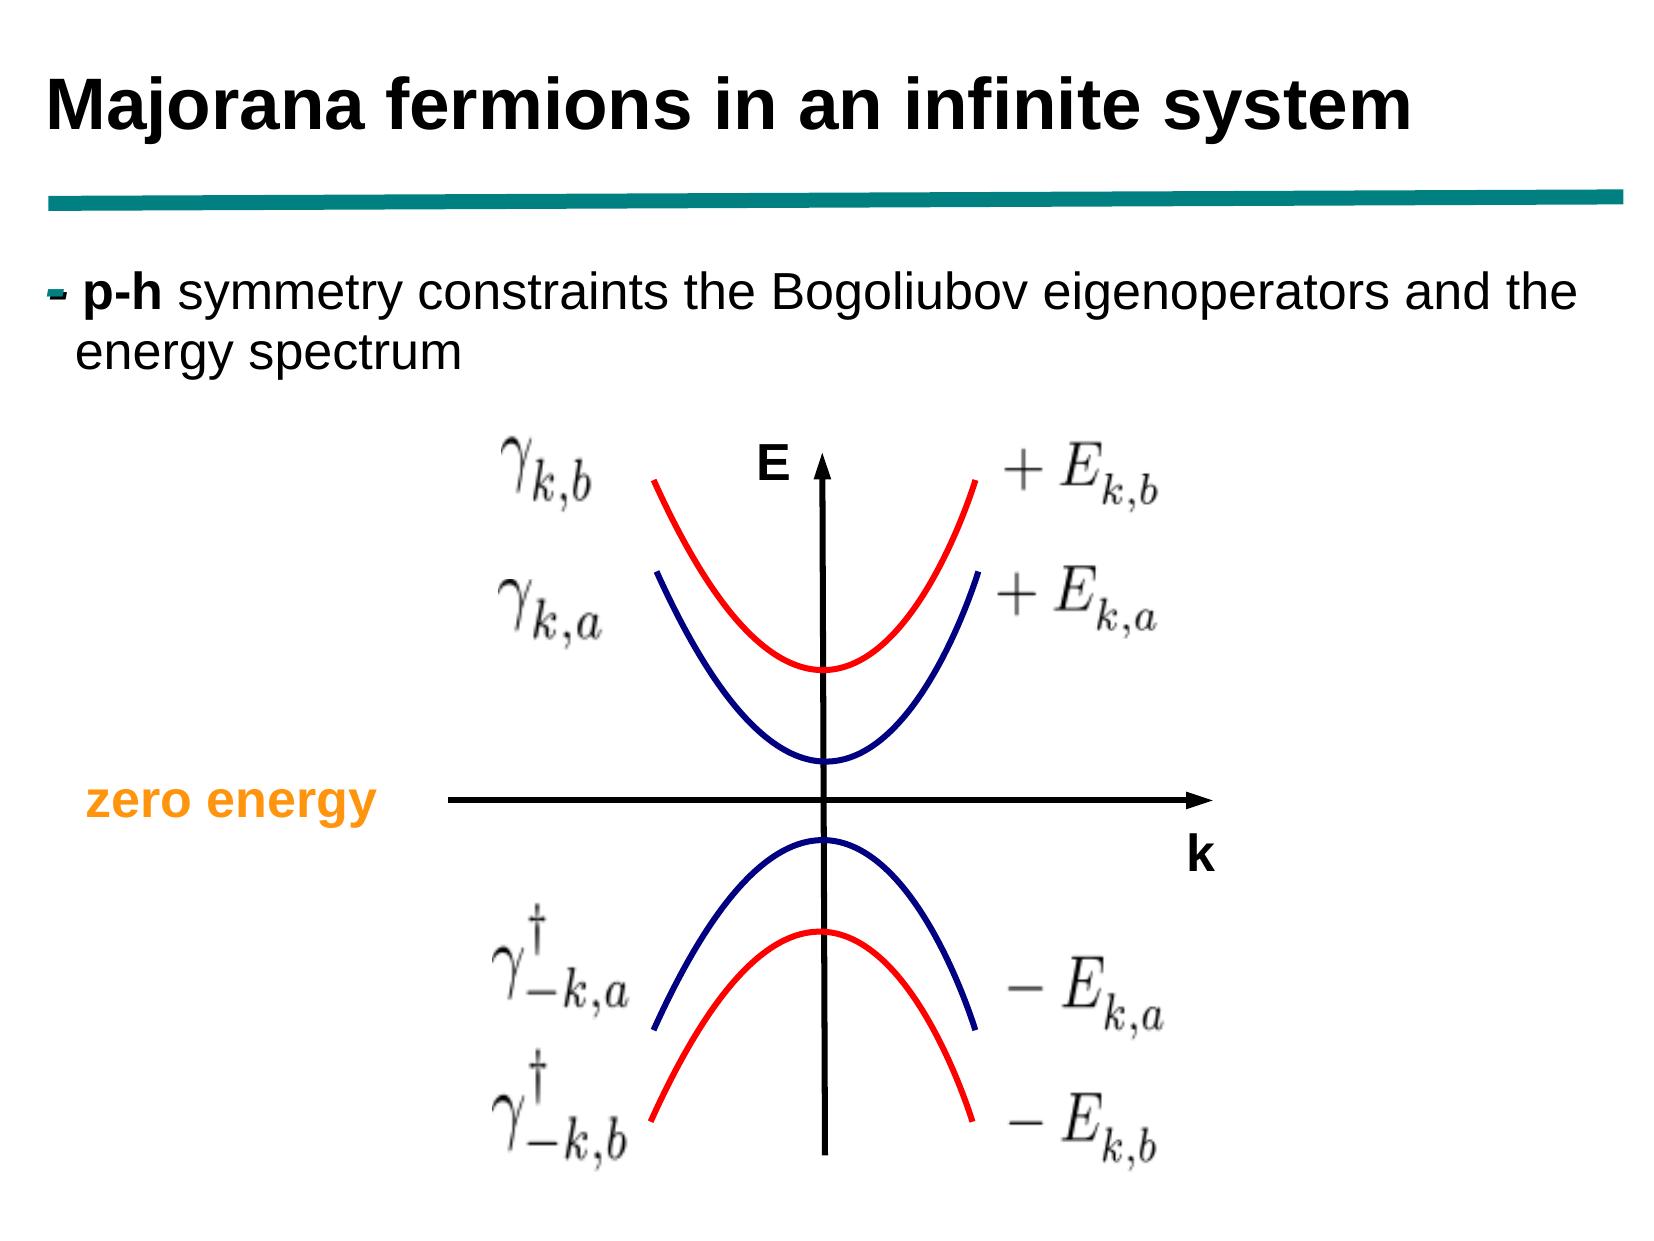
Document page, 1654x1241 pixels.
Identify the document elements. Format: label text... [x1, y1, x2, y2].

text_box k [1171, 816, 1231, 891]
picture [501, 419, 607, 520]
picture [498, 579, 610, 655]
text_box Majorana fermions in an infinite system [30, 35, 1636, 160]
picture [996, 558, 1162, 642]
picture [1003, 434, 1171, 520]
text_box - p-h symmetry constraints the Bogoliubov eigenoperators and the energy spectrum [30, 245, 1609, 389]
text_box zero energy [0, 762, 469, 837]
picture [492, 899, 637, 1021]
picture [1005, 944, 1171, 1048]
text_box E [741, 425, 806, 500]
picture [492, 1046, 637, 1180]
picture [1006, 1085, 1165, 1176]
